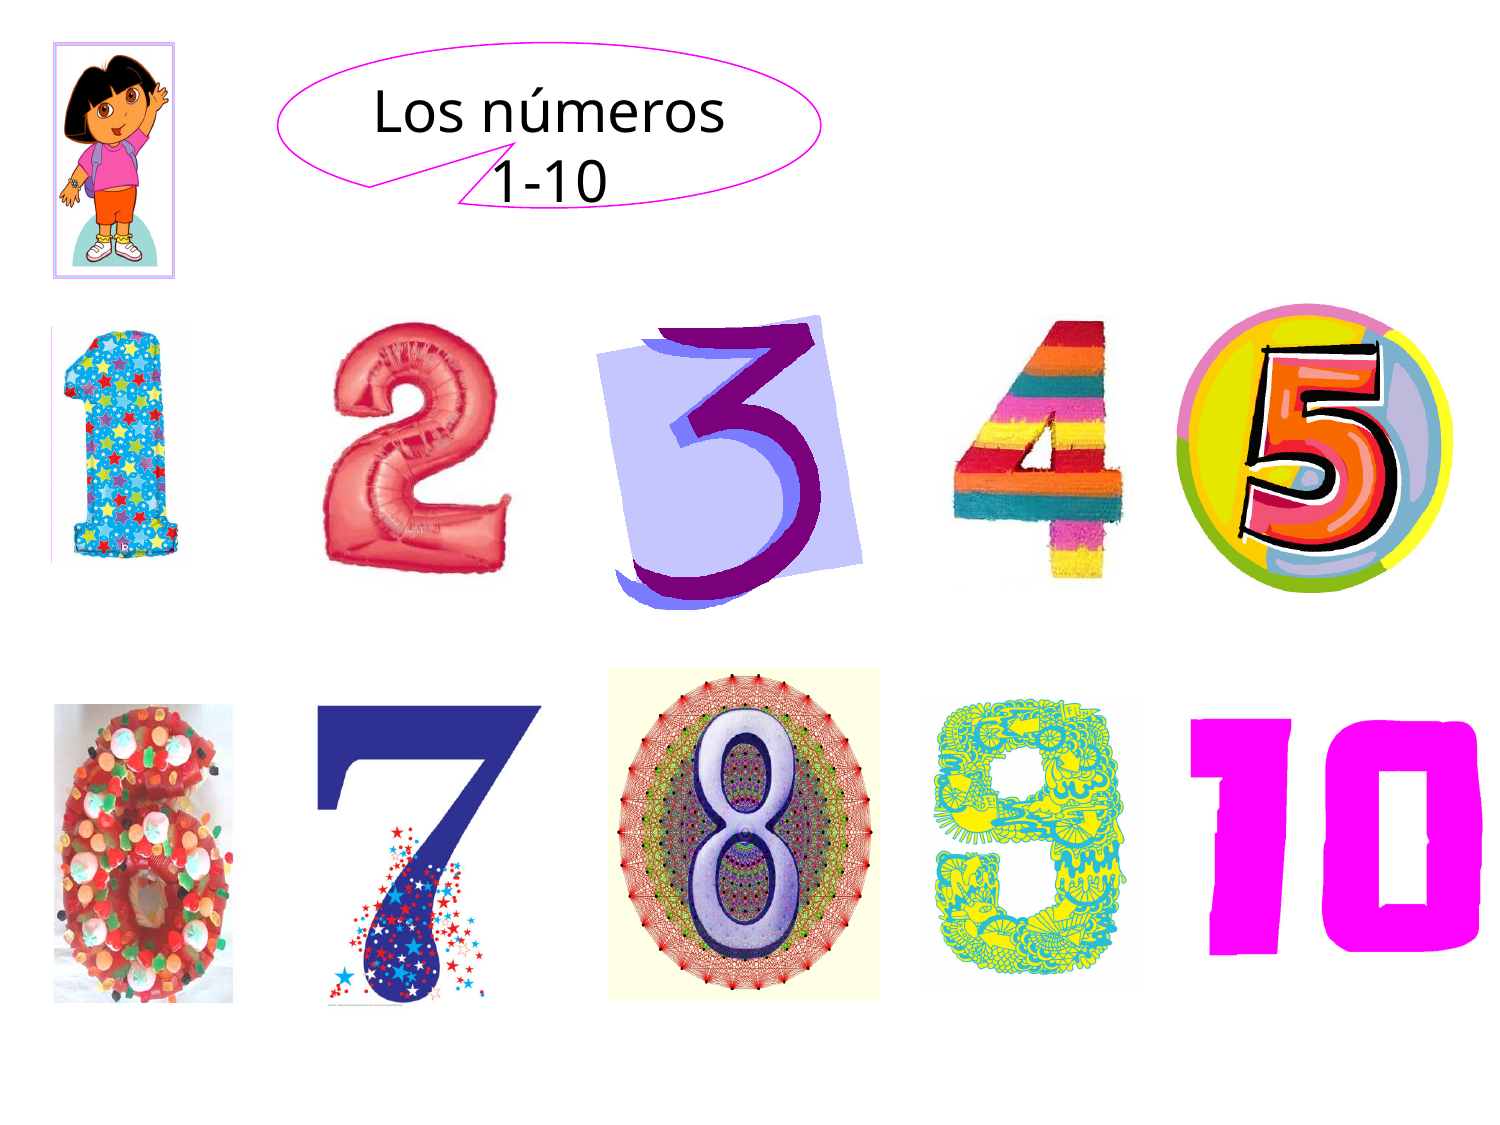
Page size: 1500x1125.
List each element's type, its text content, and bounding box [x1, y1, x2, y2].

picture [608, 668, 880, 1000]
picture [0, 704, 290, 1004]
picture [0, 326, 243, 563]
picture [53, 42, 175, 279]
picture [596, 314, 863, 610]
text_box Los números 1-10 [277, 42, 821, 208]
picture [1175, 668, 1500, 994]
picture [265, 302, 563, 595]
picture [312, 680, 544, 1012]
picture [915, 302, 1454, 593]
picture [915, 692, 1143, 990]
